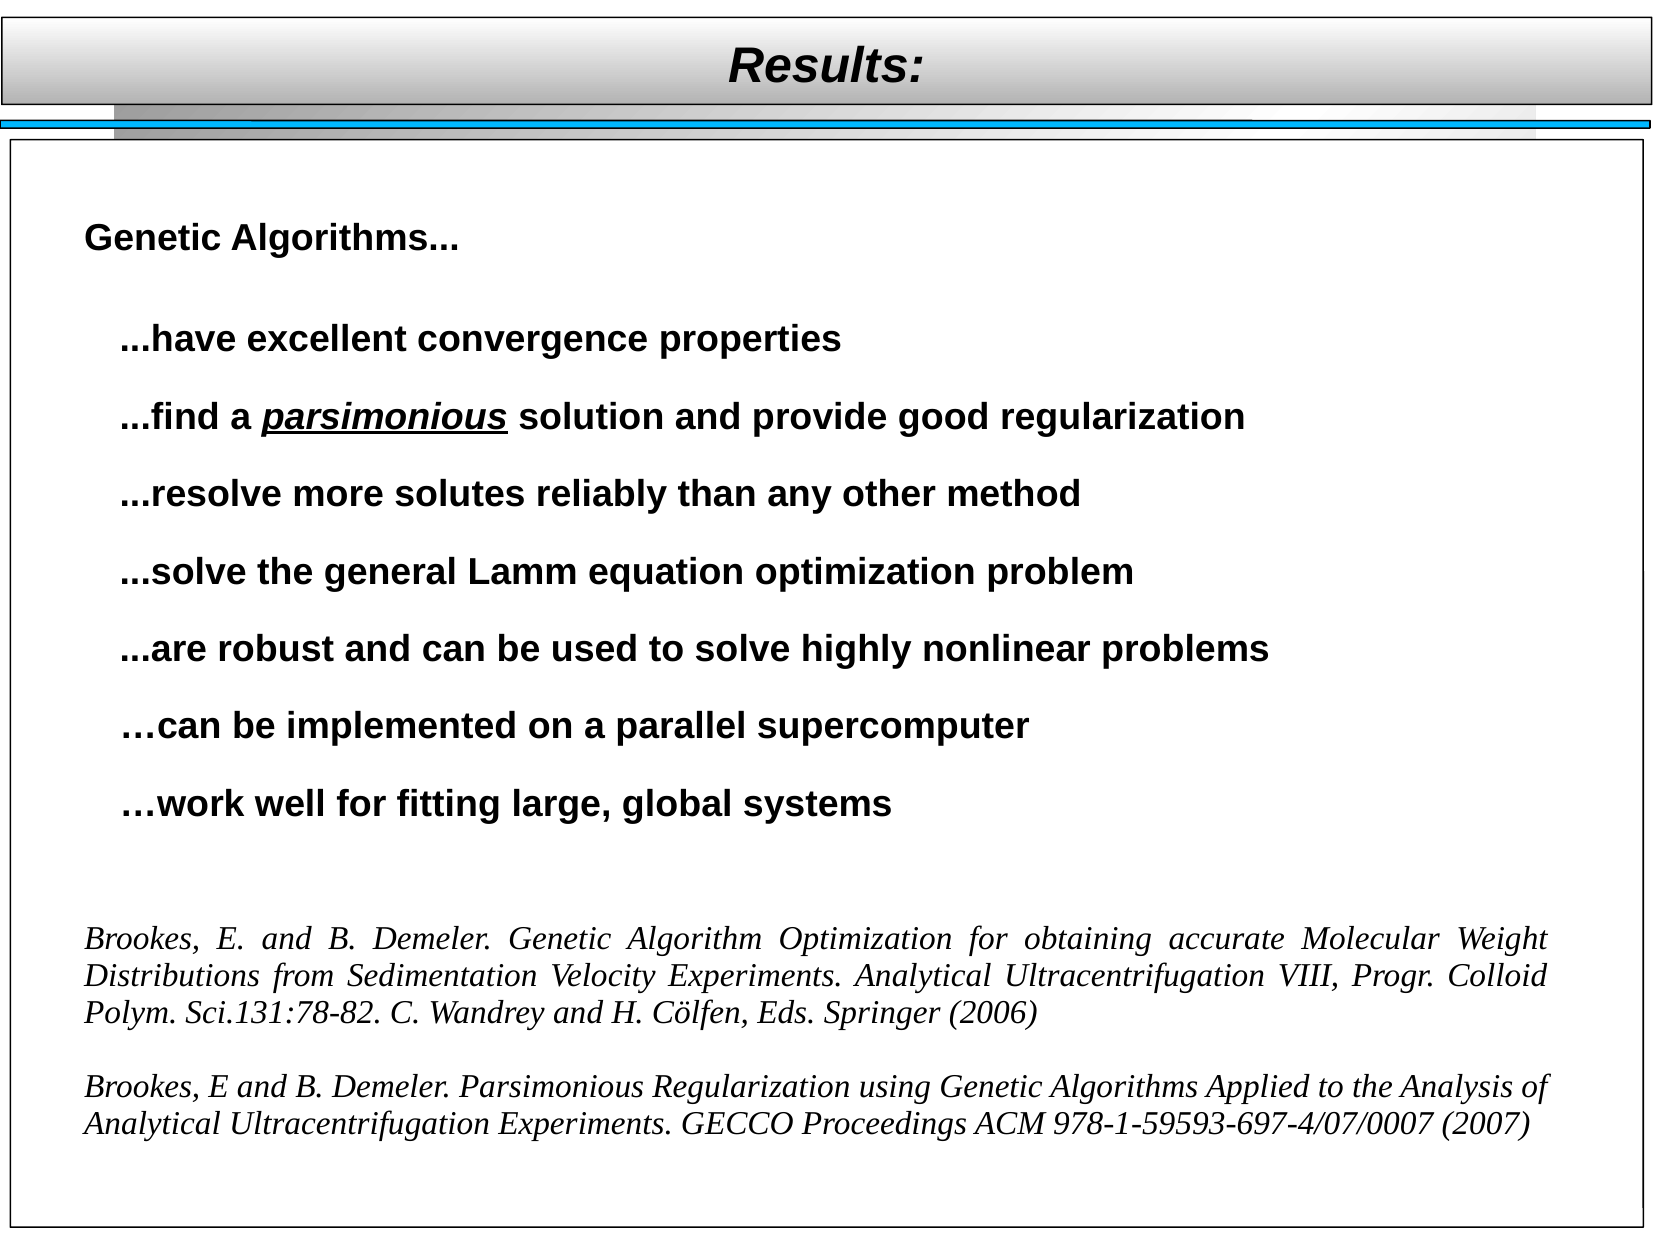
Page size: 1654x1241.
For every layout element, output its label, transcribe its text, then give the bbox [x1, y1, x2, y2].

text_box Genetic Algorithms... ...have excellent convergence properties ...find a parsimonious solution and provide good regularization ...resolve more solutes reliably than any other method ...solve the general Lamm equation optimization problem ...are robust and can be used to solve highly nonlinear problems …can be implemented on a parallel supercomputer …work well for fitting large, global systems Brookes, E. and B. Demeler. Genetic Algorithm Optimization for obtaining accurate Molecular Weight Distributions from Sedimentation Velocity Experiments. Analytical Ultracentrifugation VIII, Progr. Colloid Polym. Sci.131:78-82. C. Wandrey and H. Cölfen, Eds. Springer (2006) Brookes, E and B. Demeler. Parsimonious Regularization using Genetic Algorithms Applied to the Analysis of Analytical Ultracentrifugation Experiments. GECCO Proceedings ACM 978-1-59593-697-4/07/0007 (2007) [69, 208, 1585, 1150]
text_box Results: [1, 17, 1652, 105]
text_box [0, 120, 1651, 129]
text_box [10, 139, 1644, 1228]
